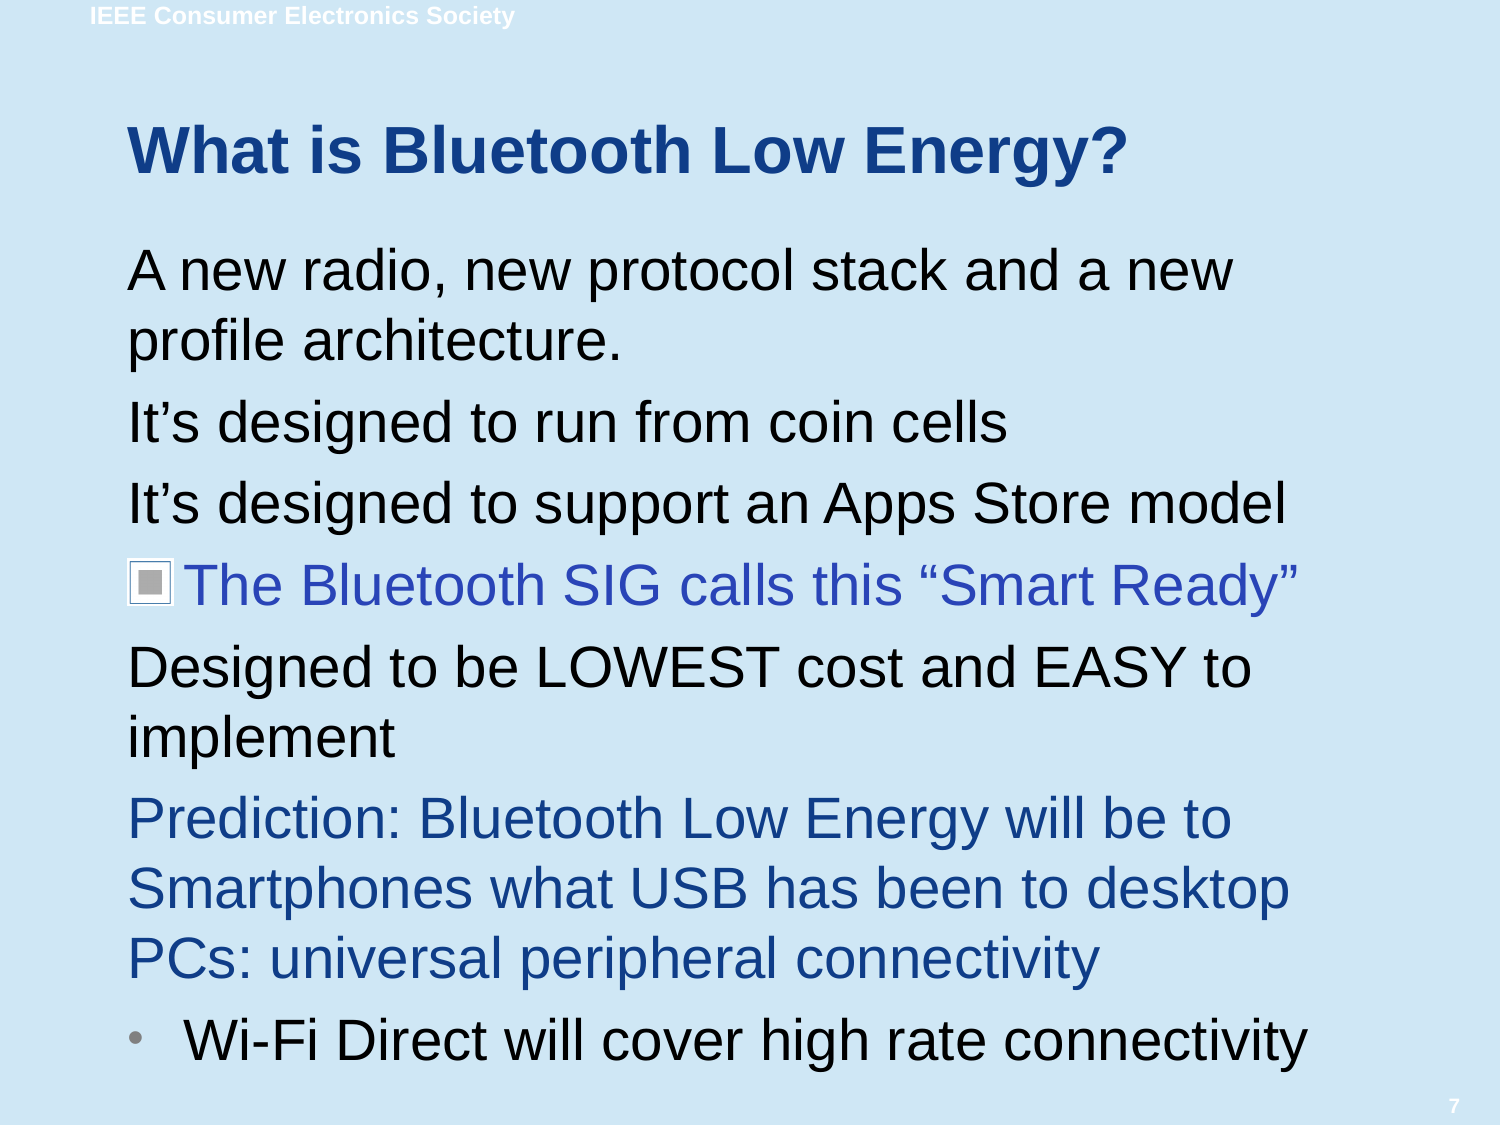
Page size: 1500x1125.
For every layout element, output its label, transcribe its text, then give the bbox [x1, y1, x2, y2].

title What is Bluetooth Low Energy? [112, 99, 1388, 224]
list A new radio, new protocol stack and a new profile architecture. It’s designed to run from coin cells It’s designed to support an Apps Store model The Bluetooth SIG calls this “Smart Ready” Designed to be LOWEST cost and EASY to implement Prediction: Bluetooth Low Energy will be to Smartphones what USB has been to desktop PCs: universal peripheral connectivity Wi-Fi Direct will cover high rate connectivity [112, 224, 1388, 1000]
